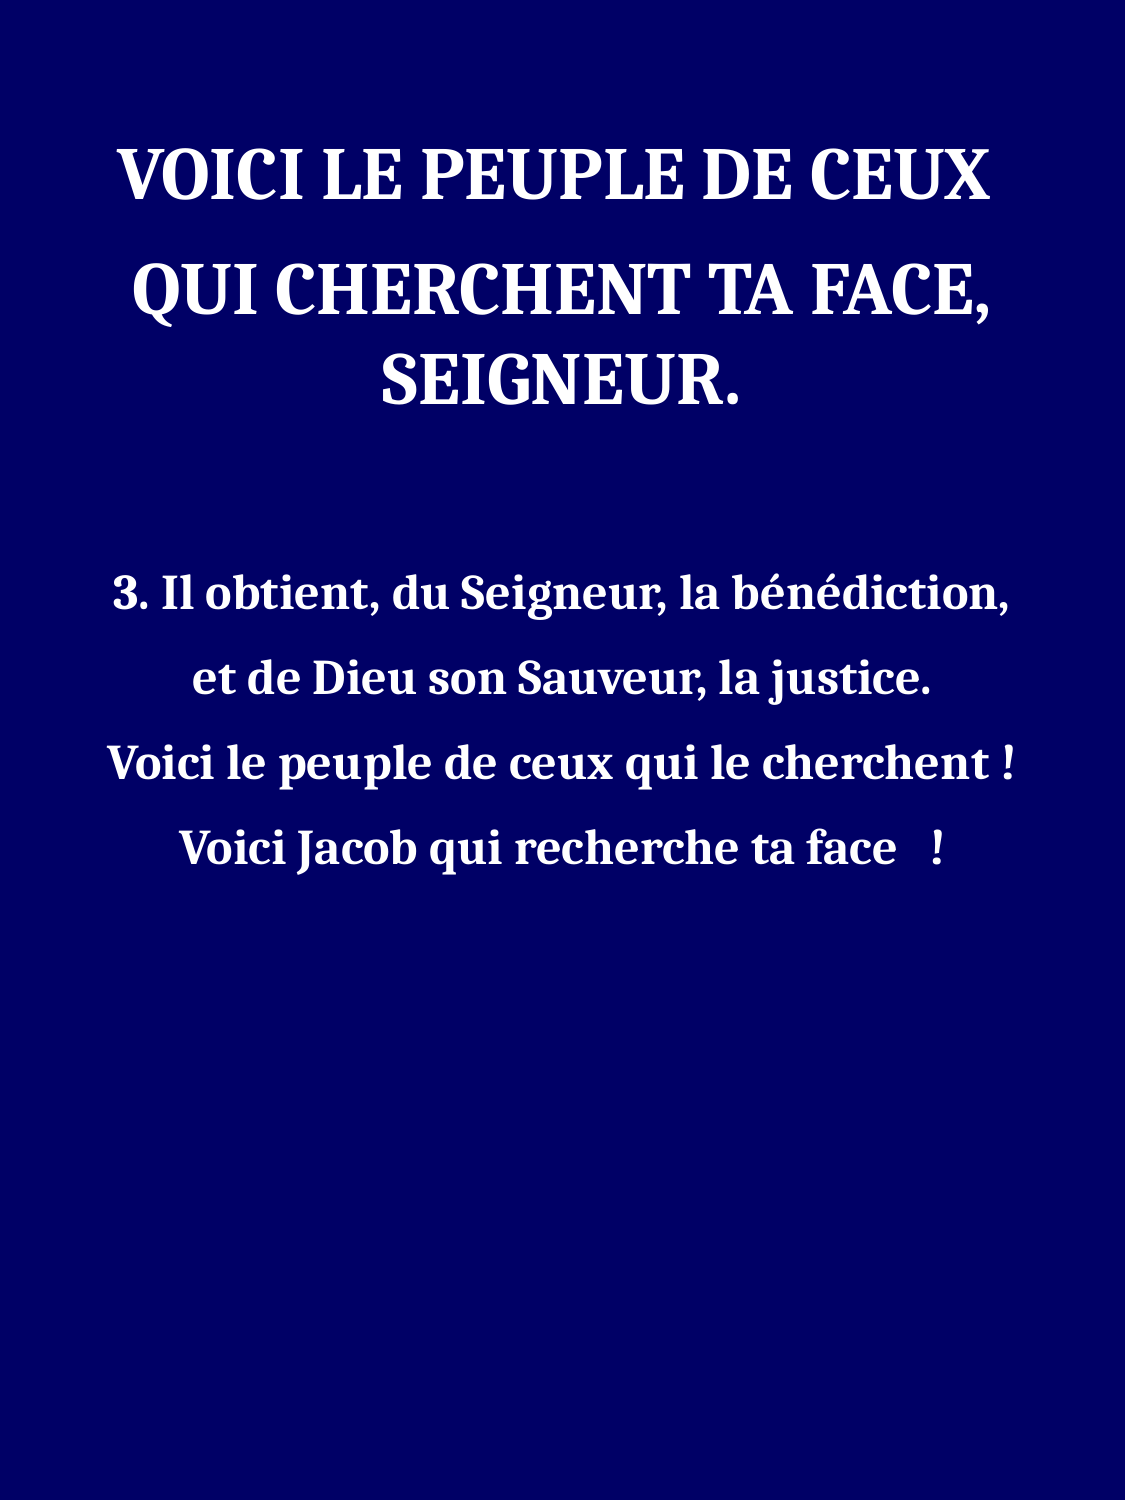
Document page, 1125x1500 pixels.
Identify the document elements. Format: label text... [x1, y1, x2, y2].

text_box VOICI LE PEUPLE DE CEUX QUI CHERCHENT TA FACE, SEIGNEUR. 3. Il obtient, du Seigneur, la bénédiction, et de Dieu son Sauveur, la justice. Voici le peuple de ceux qui le cherchent ! Voici Jacob qui recherche ta face ! [0, 47, 1125, 867]
